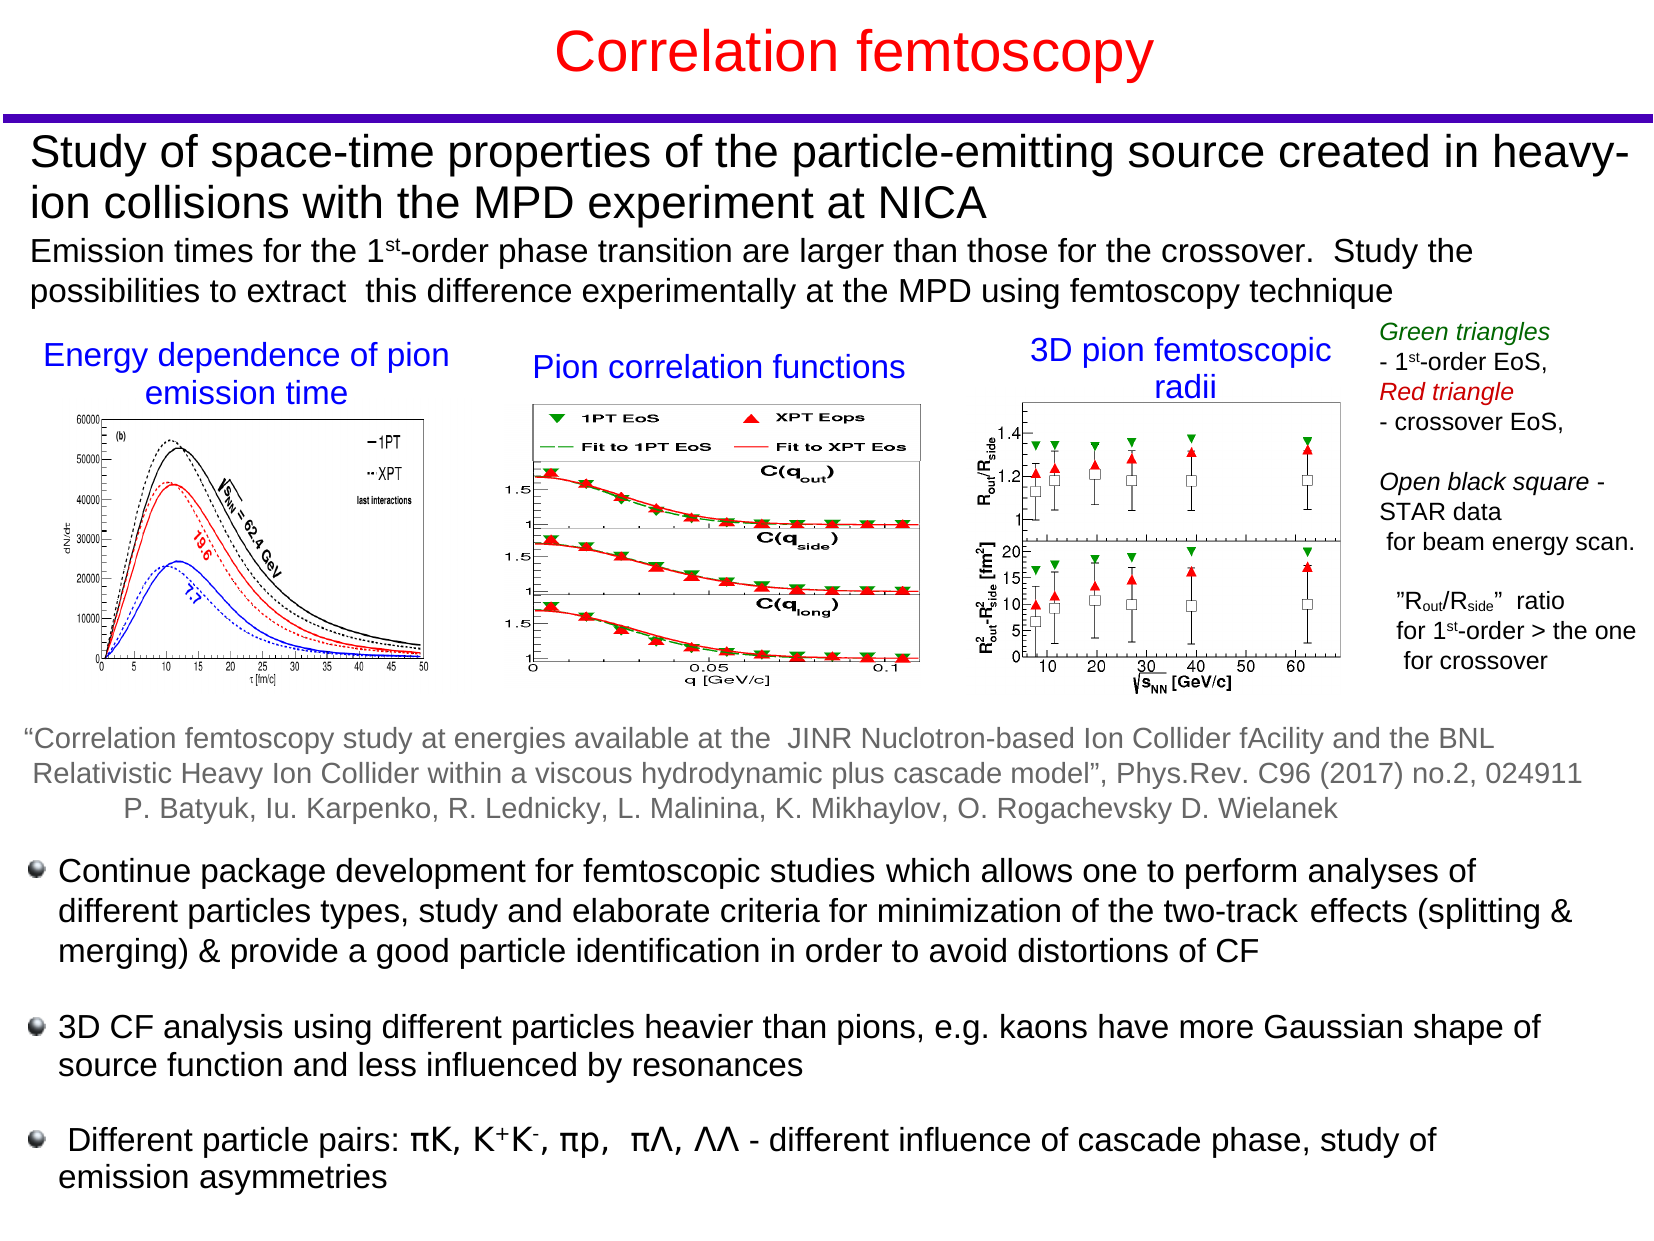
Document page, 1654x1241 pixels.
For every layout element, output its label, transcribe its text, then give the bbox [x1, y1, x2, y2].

text_box 3D pion femtoscopic radii [945, 323, 1426, 416]
text_box Study of space-time properties of the particle-emitting source created in heavy-ion collisions with the MPD experiment at NICA Emission times for the 1st-order phase transition are larger than those for the crossover. Study the possibilities to extract this difference experimentally at the MPD using femtoscopy technique [14, 123, 1650, 341]
picture [55, 422, 472, 694]
text_box Correlation femtoscopy [240, 11, 1471, 97]
text_box Pion correlation functions [479, 341, 945, 397]
text_box Continue package development for femtoscopic studies which allows one to perform analyses of different particles types, study and elaborate criteria for minimization of the two-track effects (splitting & merging) & provide a good particle identification in order to avoid distortions of CF 3D CF analysis using different particles heavier than pions, e.g. kaons have more Gaussian shape of source function and less influenced by resonances Different particle pairs: πK, K+K-, πp, πΛ, ΛΛ - different influence of cascade phase, study of emission asymmetries [13, 902, 1591, 1241]
text_box Green triangles - 1st-order EoS, Red triangle - crossover EoS, Open black square - STAR data for beam energy scan. ”Rout/Rside” ratio for 1st-order > the one for crossover [1364, 308, 1653, 721]
picture [966, 416, 1341, 695]
text_box Energy dependence of pion emission time [6, 329, 487, 422]
text_box Study of space-time properties of the particle-emitting source created in heavy-ion collisions with the MPD experiment at NICA Emission times for the 1st-order phase transition are larger than those for the crossover. Study the possibilities to extract this difference experimentally at the MPD using femtoscopy technique [14, 397, 1364, 712]
text_box [26, 1125, 1575, 1241]
text_box “Correlation femtoscopy study at energies available at the JINR Nuclotron-based Ion Collider fAcility and the BNL Relativistic Heavy Ion Collider within a viscous hydrodynamic plus cascade model”, Phys.Rev. C96 (2017) no.2, 024911 P. Batyuk, Iu. Karpenko, R. Lednicky, L. Malinina, K. Mikhaylov, O. Rogachevsky D. Wielanek [9, 712, 1635, 902]
picture [504, 404, 921, 689]
